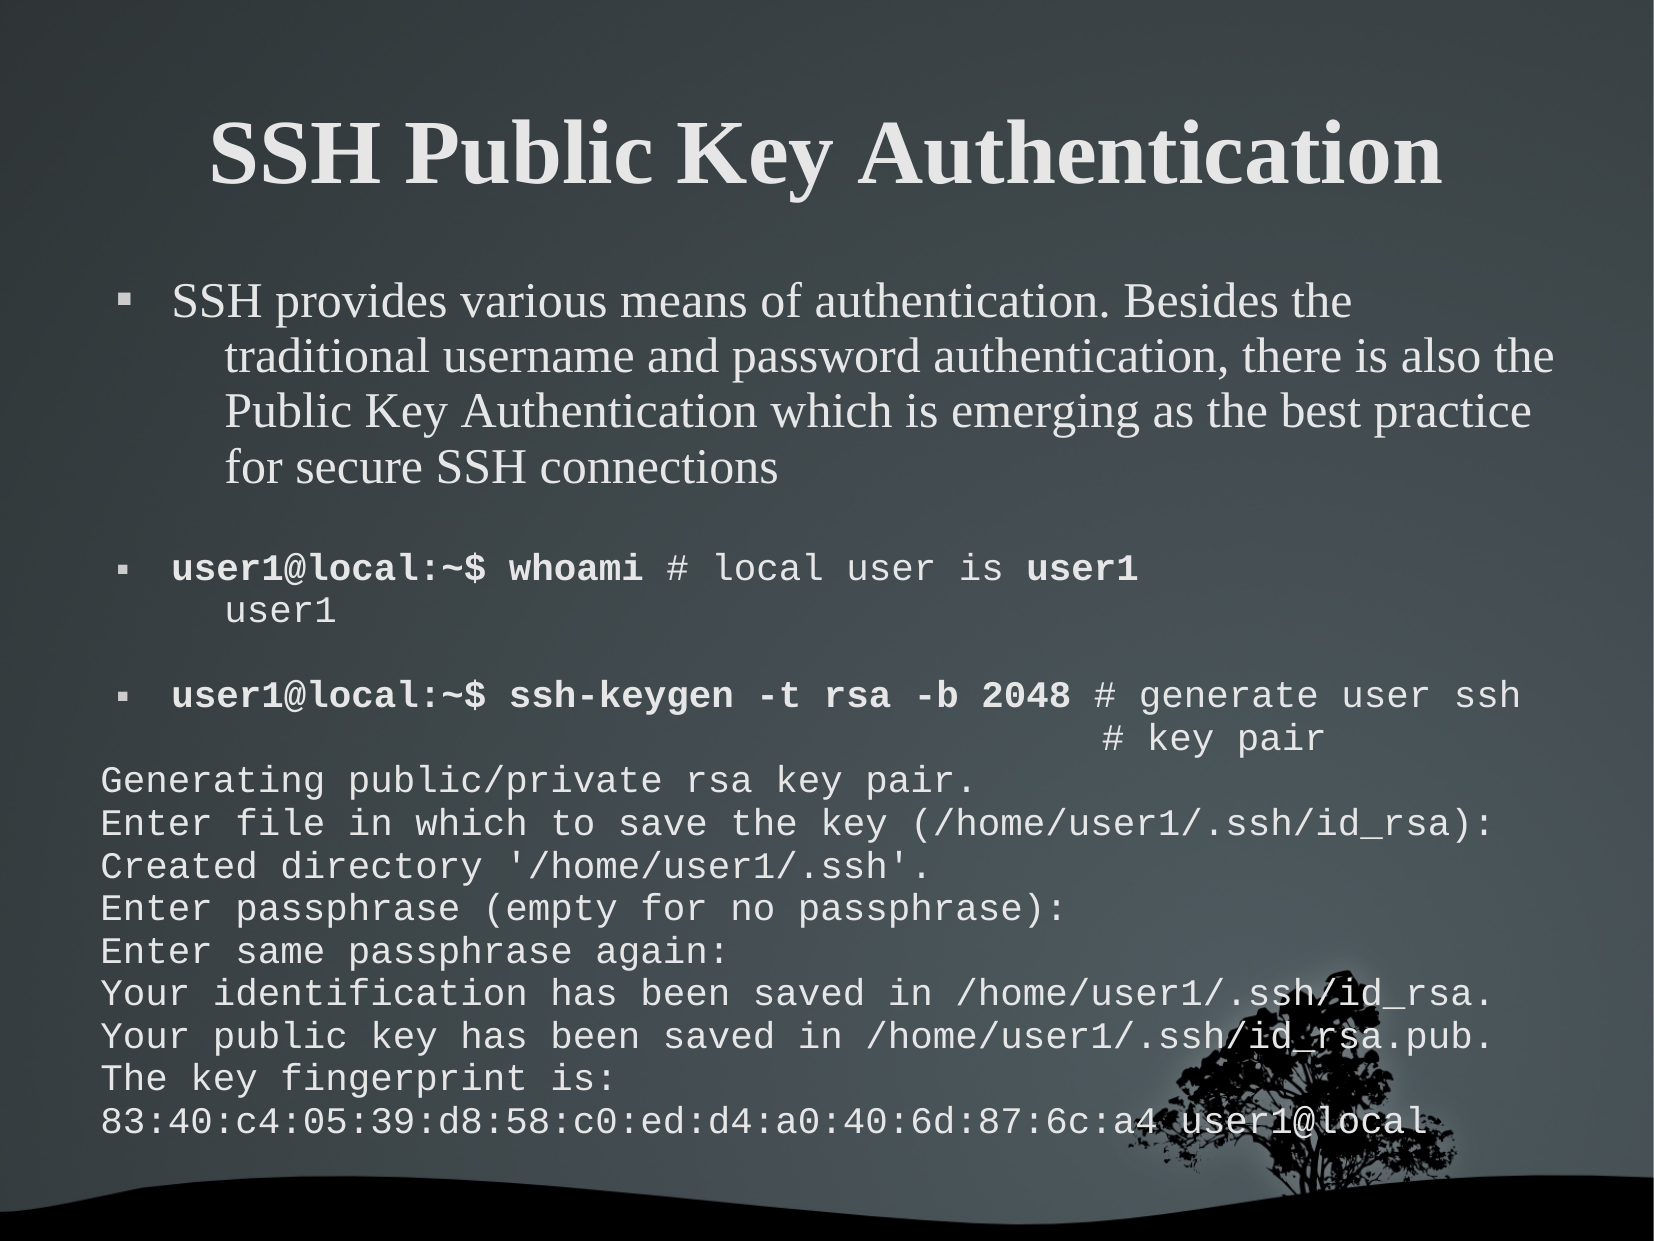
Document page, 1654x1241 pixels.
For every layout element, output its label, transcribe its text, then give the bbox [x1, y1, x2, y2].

list SSH provides various means of authentication. Besides the traditional username and password authentication, there is also the Public Key Authentication which is emerging as the best practice for secure SSH connections user1@local:~$ whoami # local user is user1 user1 user1@local:~$ ssh-keygen -t rsa -b 2048 # generate user ssh # key pair Generating public/private rsa key pair. Enter file in which to save the key (/home/user1/.ssh/id_rsa): Created directory '/home/user1/.ssh'. Enter passphrase (empty for no passphrase): Enter same passphrase again: Your identification has been saved in /home/user1/.ssh/id_rsa. Your public key has been saved in /home/user1/.ssh/id_rsa.pub. The key fingerprint is: 83:40:c4:05:39:d8:58:c0:ed:d4:a0:40:6d:87:6c:a4 user1@local [82, 272, 1571, 1227]
picture [0, 0, 1654, 1241]
title SSH Public Key Authentication [82, 33, 1571, 272]
